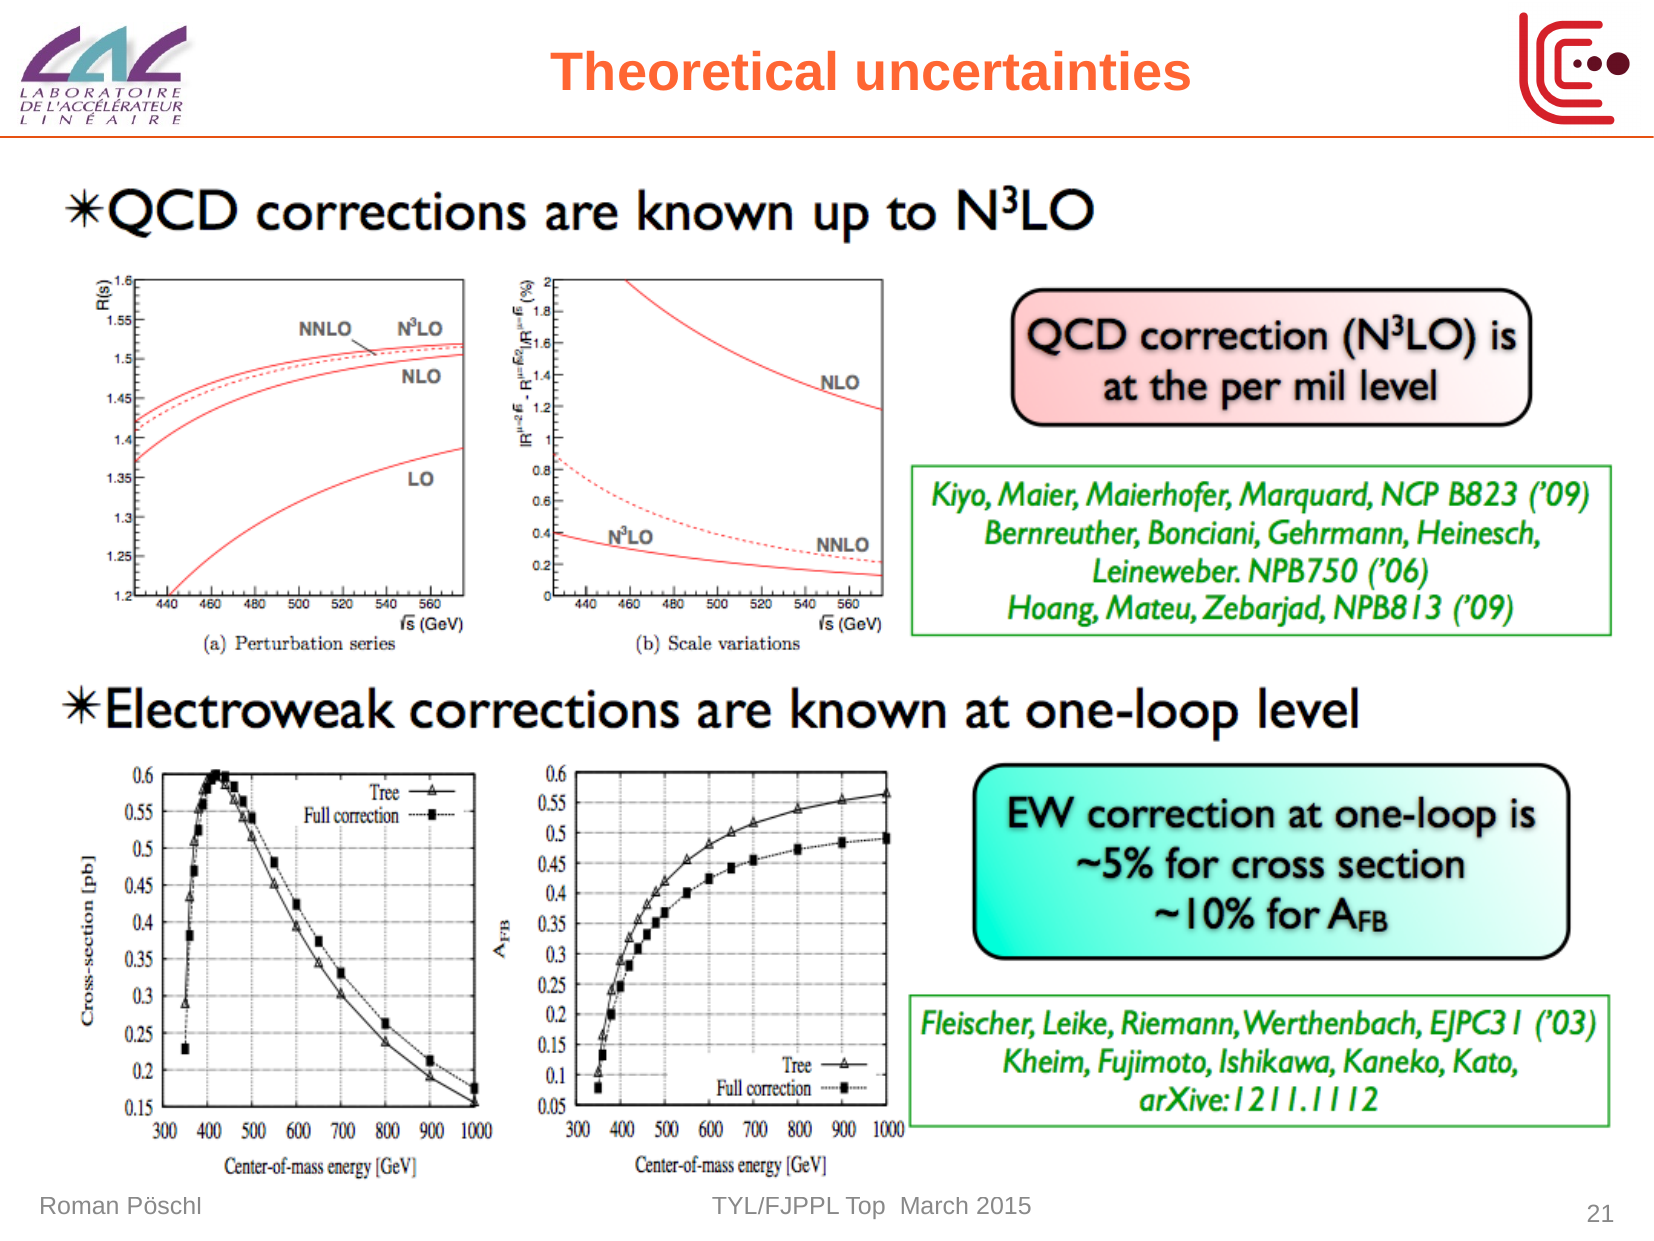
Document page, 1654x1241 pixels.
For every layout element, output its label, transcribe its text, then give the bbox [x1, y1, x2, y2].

picture [1508, 2, 1641, 135]
title Theoretical uncertainties [128, 29, 1617, 113]
picture [41, 149, 1629, 1197]
picture [17, 22, 199, 127]
